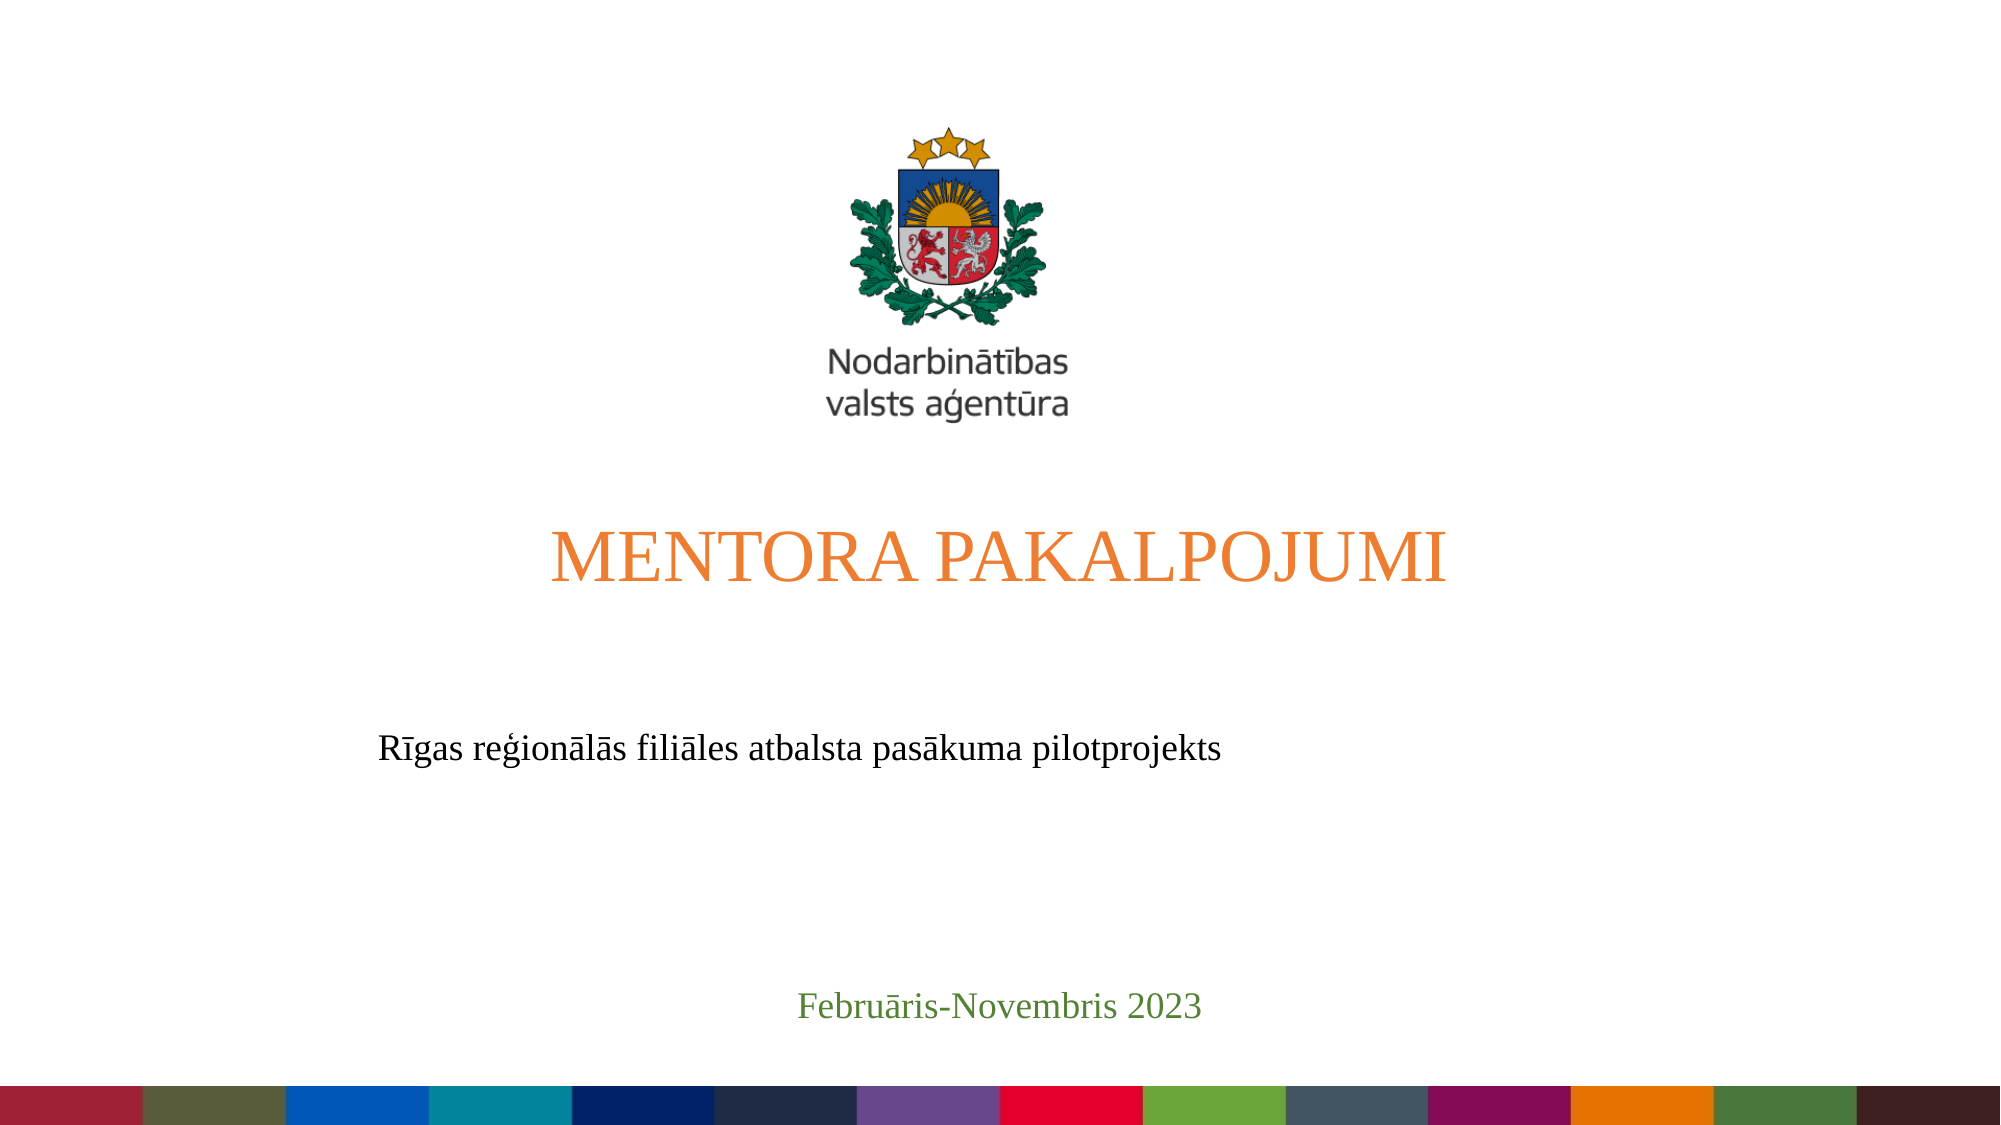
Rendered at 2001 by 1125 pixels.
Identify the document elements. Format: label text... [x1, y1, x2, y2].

subtitle Rīgas reģionālās filiāles atbalsta pasākuma pilotprojekts [362, 654, 1638, 835]
picture [824, 128, 1069, 424]
picture [0, 1086, 428, 1125]
title MENTORA PAKALPOJUMI [249, 423, 1750, 696]
text_box Februāris-Novembris 2023 [764, 974, 1236, 1034]
picture [434, 1086, 2000, 1125]
